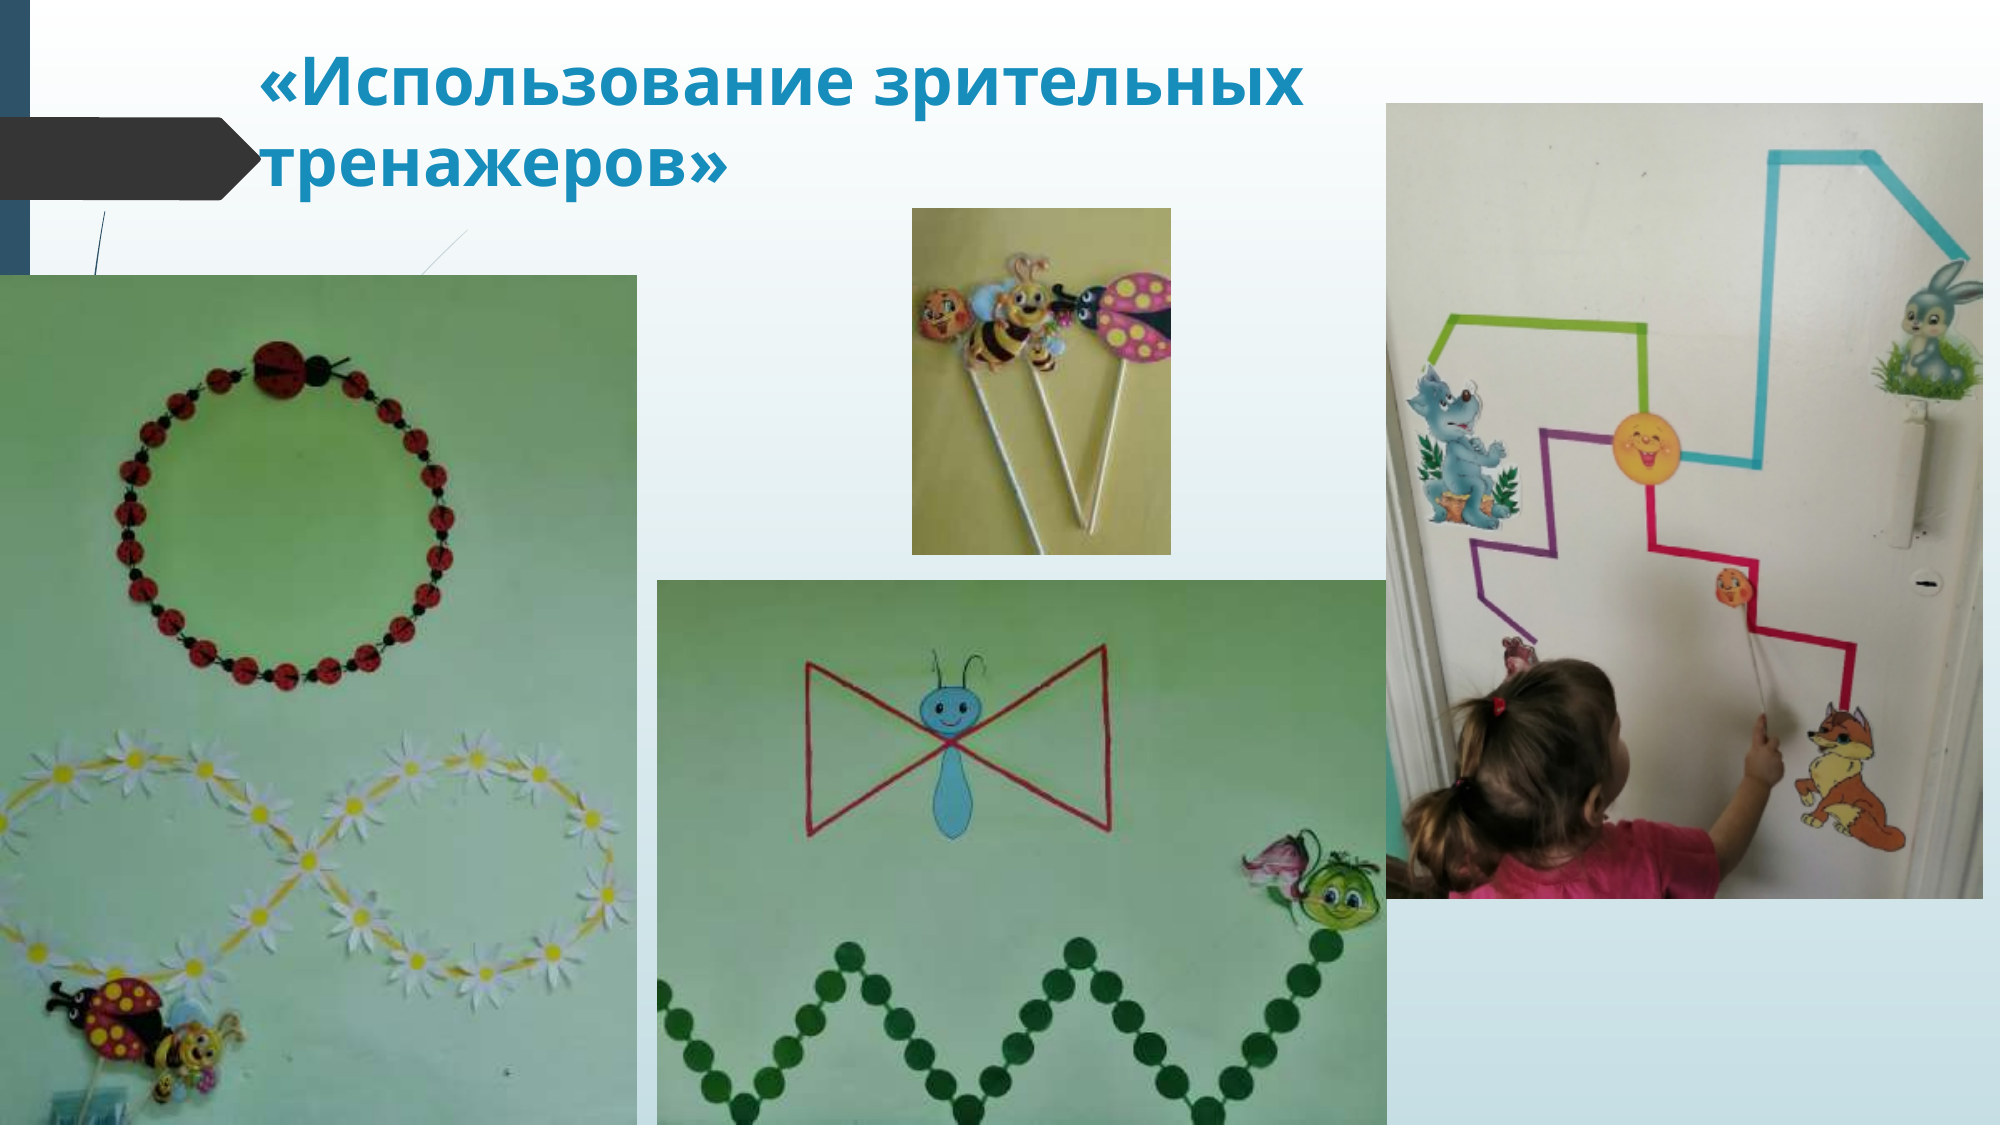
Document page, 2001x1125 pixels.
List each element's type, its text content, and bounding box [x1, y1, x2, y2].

picture [0, 275, 637, 1125]
title «Использование зрительных тренажеров» [243, 30, 1582, 209]
picture [912, 208, 1171, 555]
picture [657, 103, 1983, 1125]
